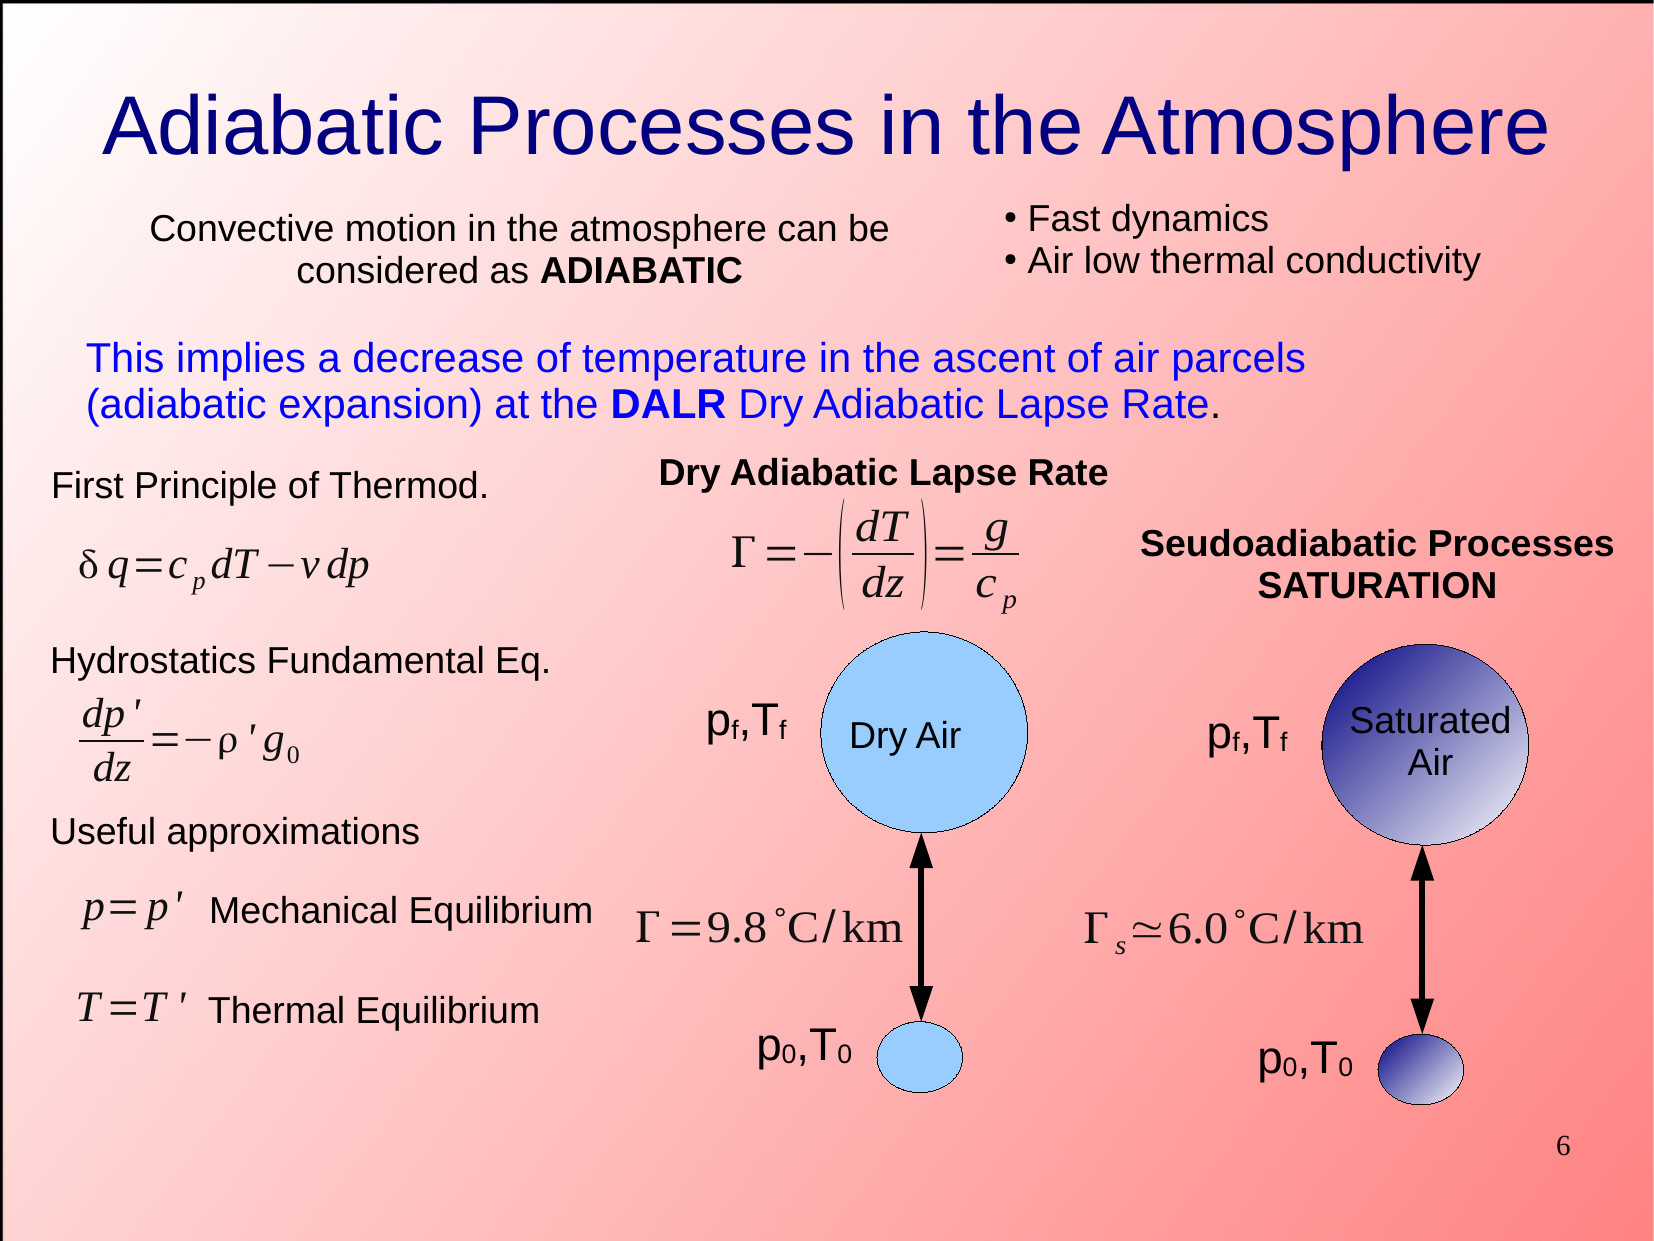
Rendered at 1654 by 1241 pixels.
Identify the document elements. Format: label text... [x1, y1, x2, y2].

text_box [1337, 644, 1514, 692]
text_box [1321, 697, 1517, 846]
title Adiabatic Processes in the Atmosphere [82, 56, 1571, 195]
chart [70, 879, 189, 932]
chart [70, 537, 377, 597]
chart [70, 690, 306, 791]
text_box First Principle of Thermod. [36, 456, 627, 514]
text_box Saturated Air [1334, 692, 1527, 792]
text_box [1377, 1034, 1464, 1105]
text_box p0,T0 [741, 1011, 869, 1099]
text_box pf,Tf [1191, 699, 1309, 787]
text_box Thermal Equilibrium [193, 982, 556, 1040]
text_box Dry Adiabatic Lapse Rate [643, 444, 1128, 544]
text_box [876, 1021, 963, 1093]
text_box pf,Tf [690, 686, 808, 774]
text_box This implies a decrease of temperature in the ascent of air parcels (adiabatic expansion) at the DALR Dry Adiabatic Lapse Rate. [71, 327, 1512, 435]
chart [69, 980, 191, 1033]
text_box Useful approximations [35, 803, 558, 860]
text_box Mechanical Equilibrium [194, 882, 608, 939]
chart [625, 895, 910, 953]
text_box Convective motion in the atmosphere can be considered as ADIABATIC [70, 199, 969, 318]
text_box Seudoadiabatic Processes SATURATION [1125, 515, 1630, 615]
text_box Dry Air [834, 707, 1021, 765]
picture [0, 0, 1654, 1241]
chart [720, 544, 1029, 615]
chart [1073, 897, 1371, 961]
text_box Hydrostatics Fundamental Eq. [35, 631, 567, 689]
text_box p0,T0 [1242, 1024, 1370, 1111]
text_box Fast dynamics Air low thermal conductivity [989, 190, 1495, 290]
text_box [820, 631, 1028, 833]
